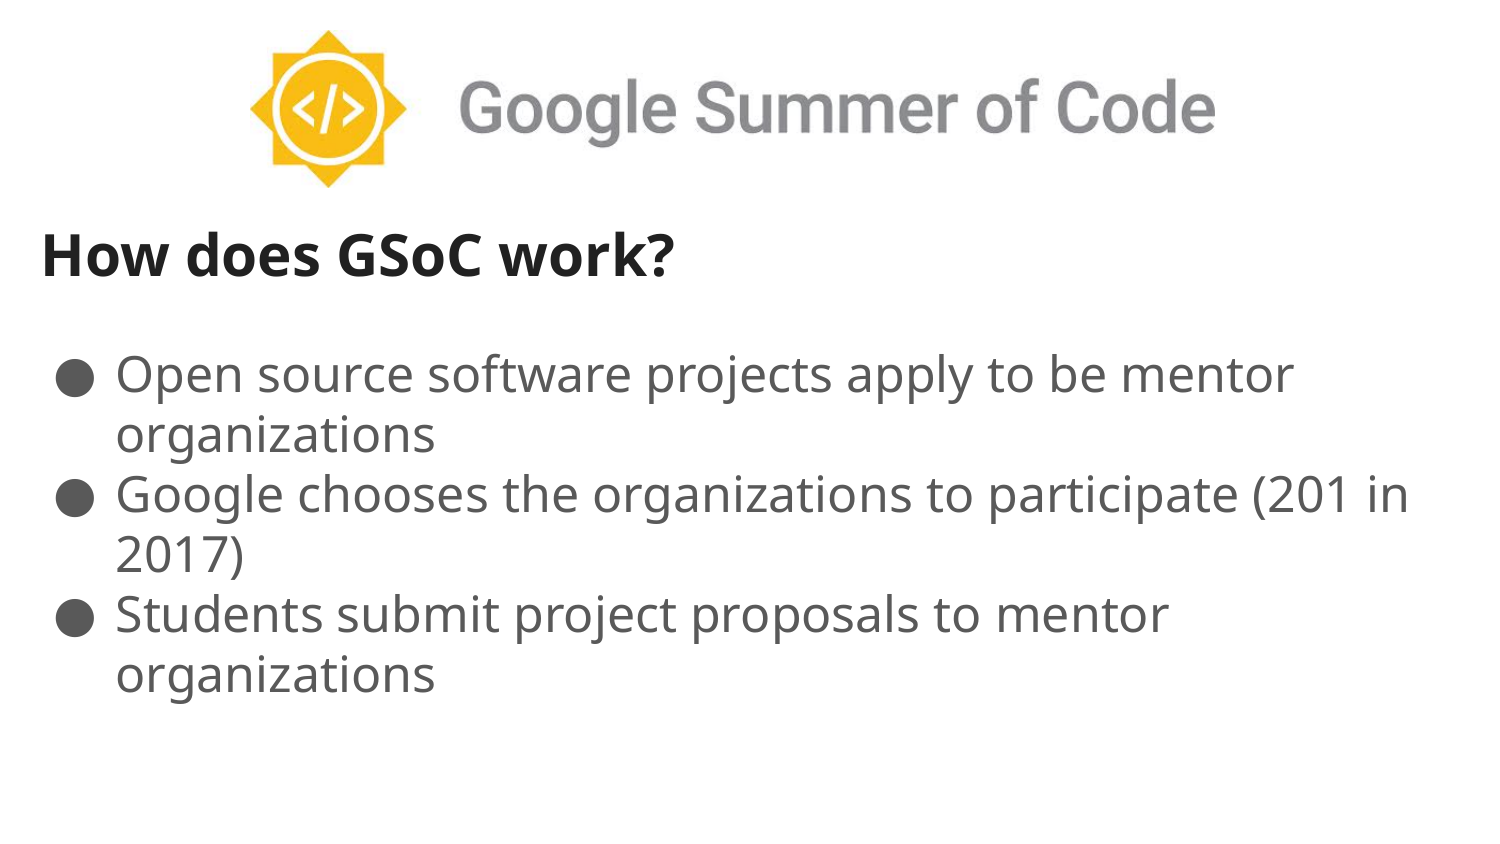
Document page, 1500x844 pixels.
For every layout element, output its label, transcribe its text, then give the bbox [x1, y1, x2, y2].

picture [250, 30, 1232, 188]
list How does GSoC work? Open source software projects apply to be mentor organizations Google chooses the organizations to participate (201 in 2017) Students submit project proposals to mentor organizations [25, 202, 1467, 756]
